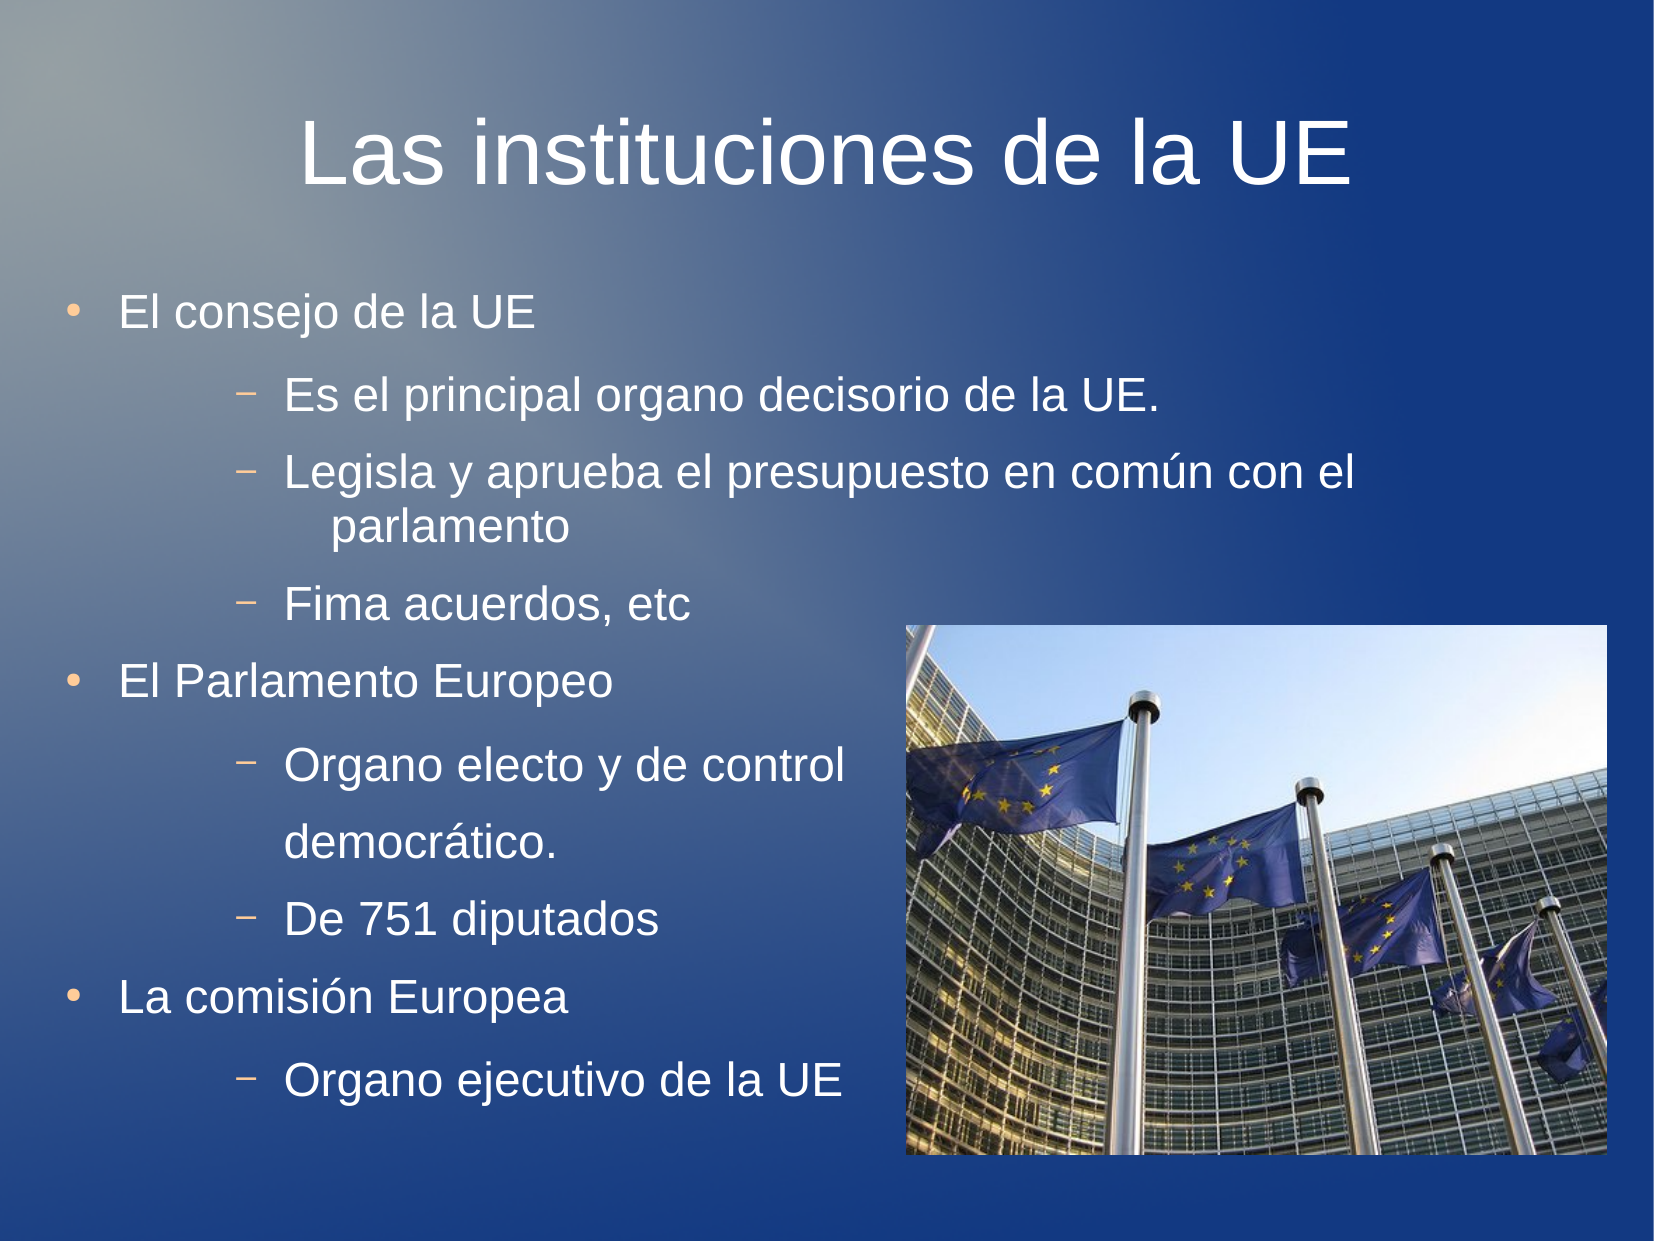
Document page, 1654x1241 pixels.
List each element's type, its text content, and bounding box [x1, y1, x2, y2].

picture [0, 0, 1654, 1241]
list El consejo de la UE Es el principal organo decisorio de la UE. Legisla y aprueba el presupuesto en común con el parlamento Fima acuerdos, etc El Parlamento Europeo Organo electo y de control democrático. De 751 diputados La comisión Europea Organo ejecutivo de la UE [47, 284, 1503, 1107]
title Las instituciones de la UE [82, 49, 1571, 257]
